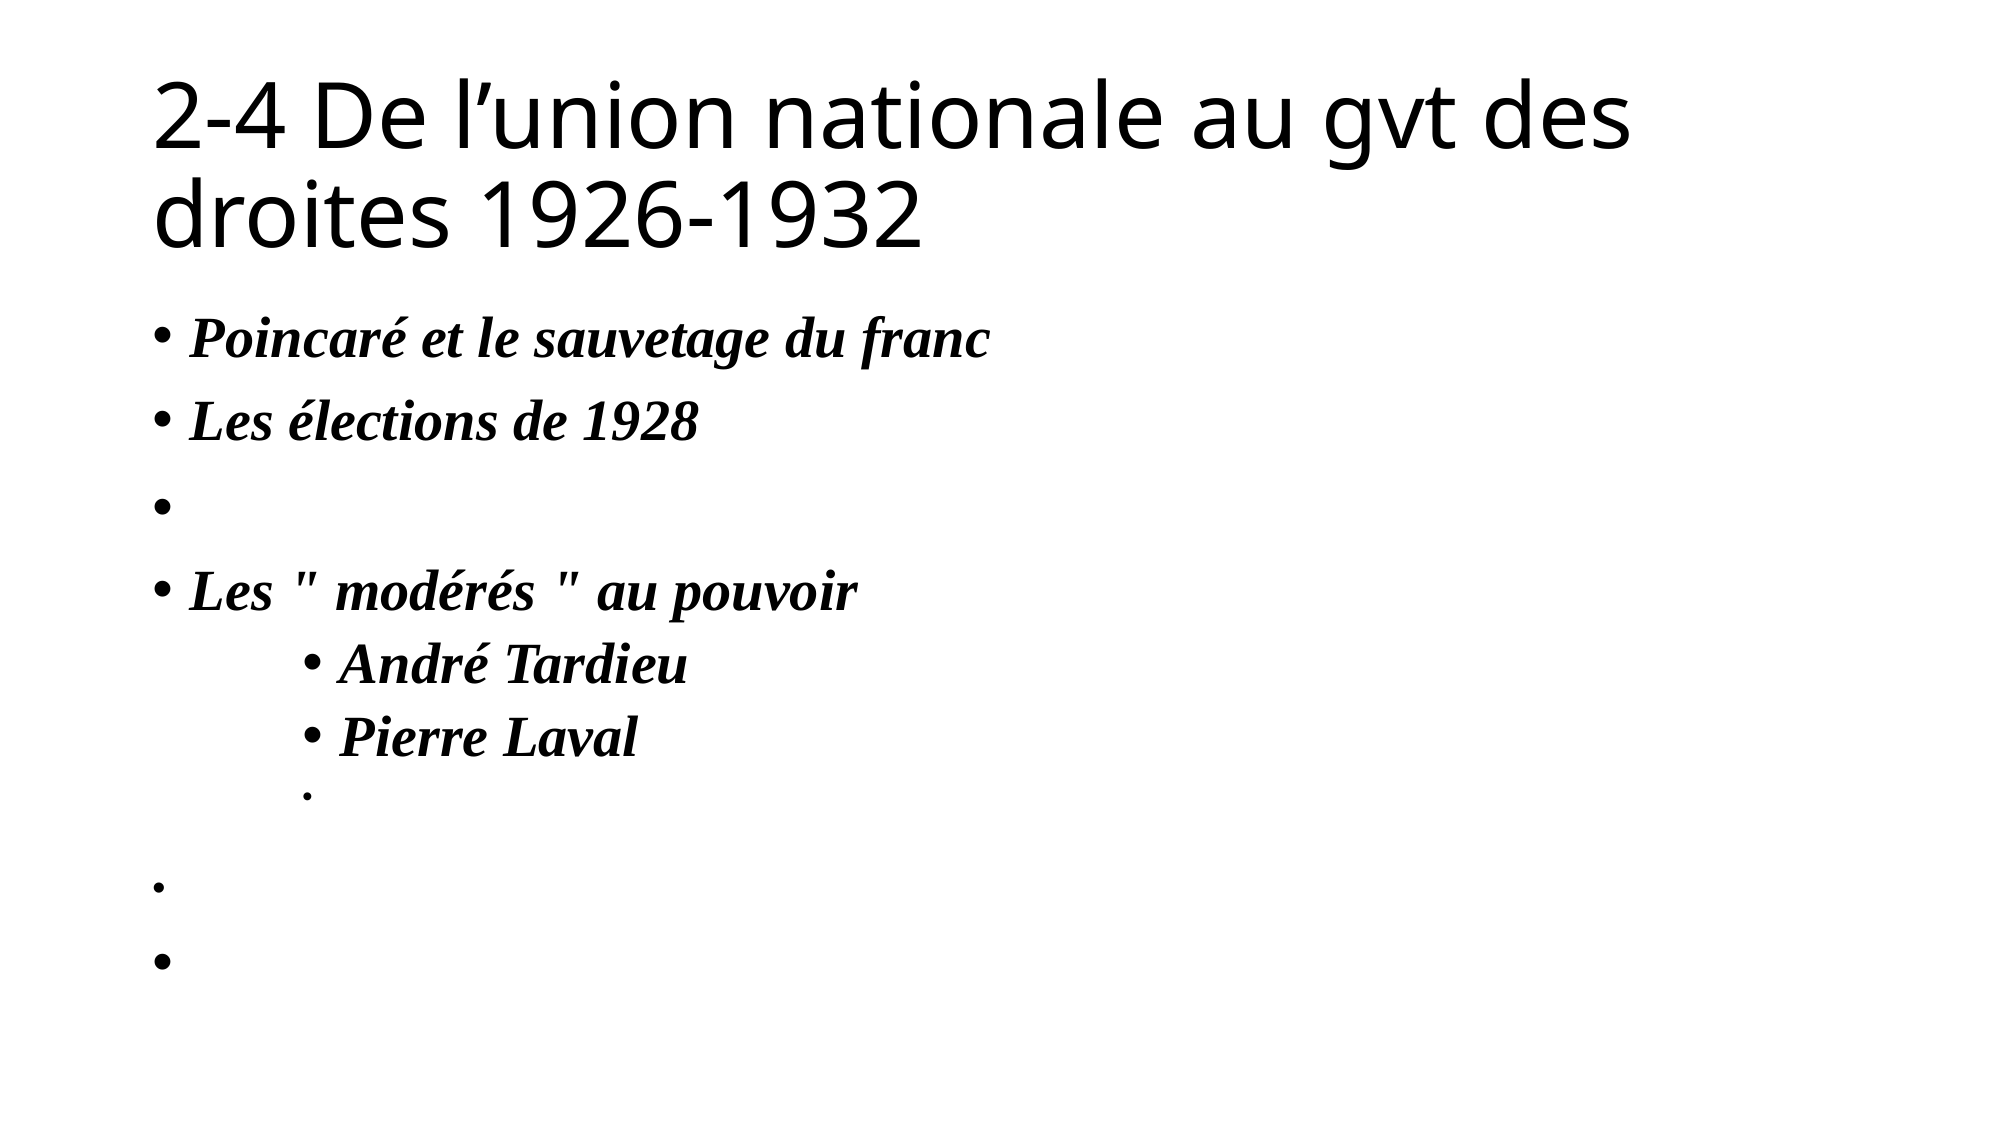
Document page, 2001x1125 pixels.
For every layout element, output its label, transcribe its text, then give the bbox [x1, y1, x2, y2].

title 2-4 De l’union nationale au gvt des droites 1926-1932 [137, 59, 1863, 278]
list Poincaré et le sauvetage du franc Les élections de 1928 Les " modérés " au pouvoir André Tardieu Pierre Laval [137, 299, 1863, 1014]
